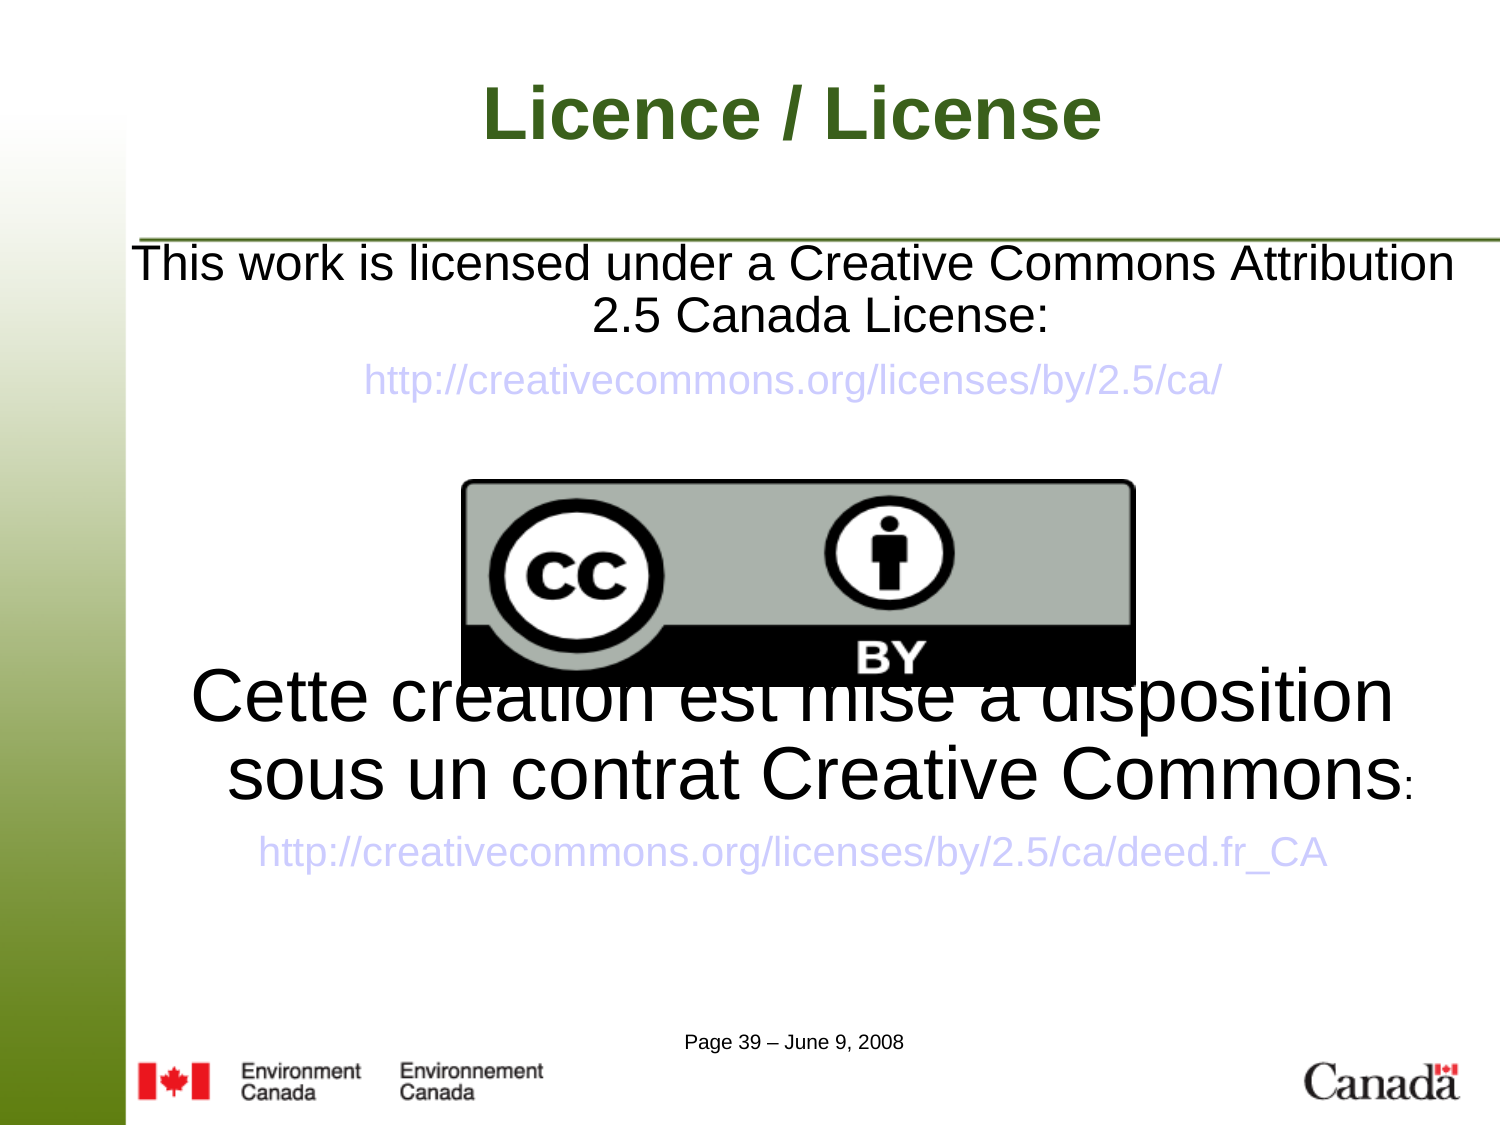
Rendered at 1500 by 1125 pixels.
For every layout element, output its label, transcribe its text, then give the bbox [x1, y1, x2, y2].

text_box This work is licensed under a Creative Commons Attribution 2.5 Canada License: http://creativecommons.org/licenses/by/2.5/ca/ Cette création est mise à disposition sous un contrat Creative Commons: http://creativecommons.org/licenses/by/2.5/ca/deed.fr_CA [118, 239, 1469, 1016]
picture [0, 0, 1500, 1125]
text_box Licence / License [118, 29, 1469, 203]
